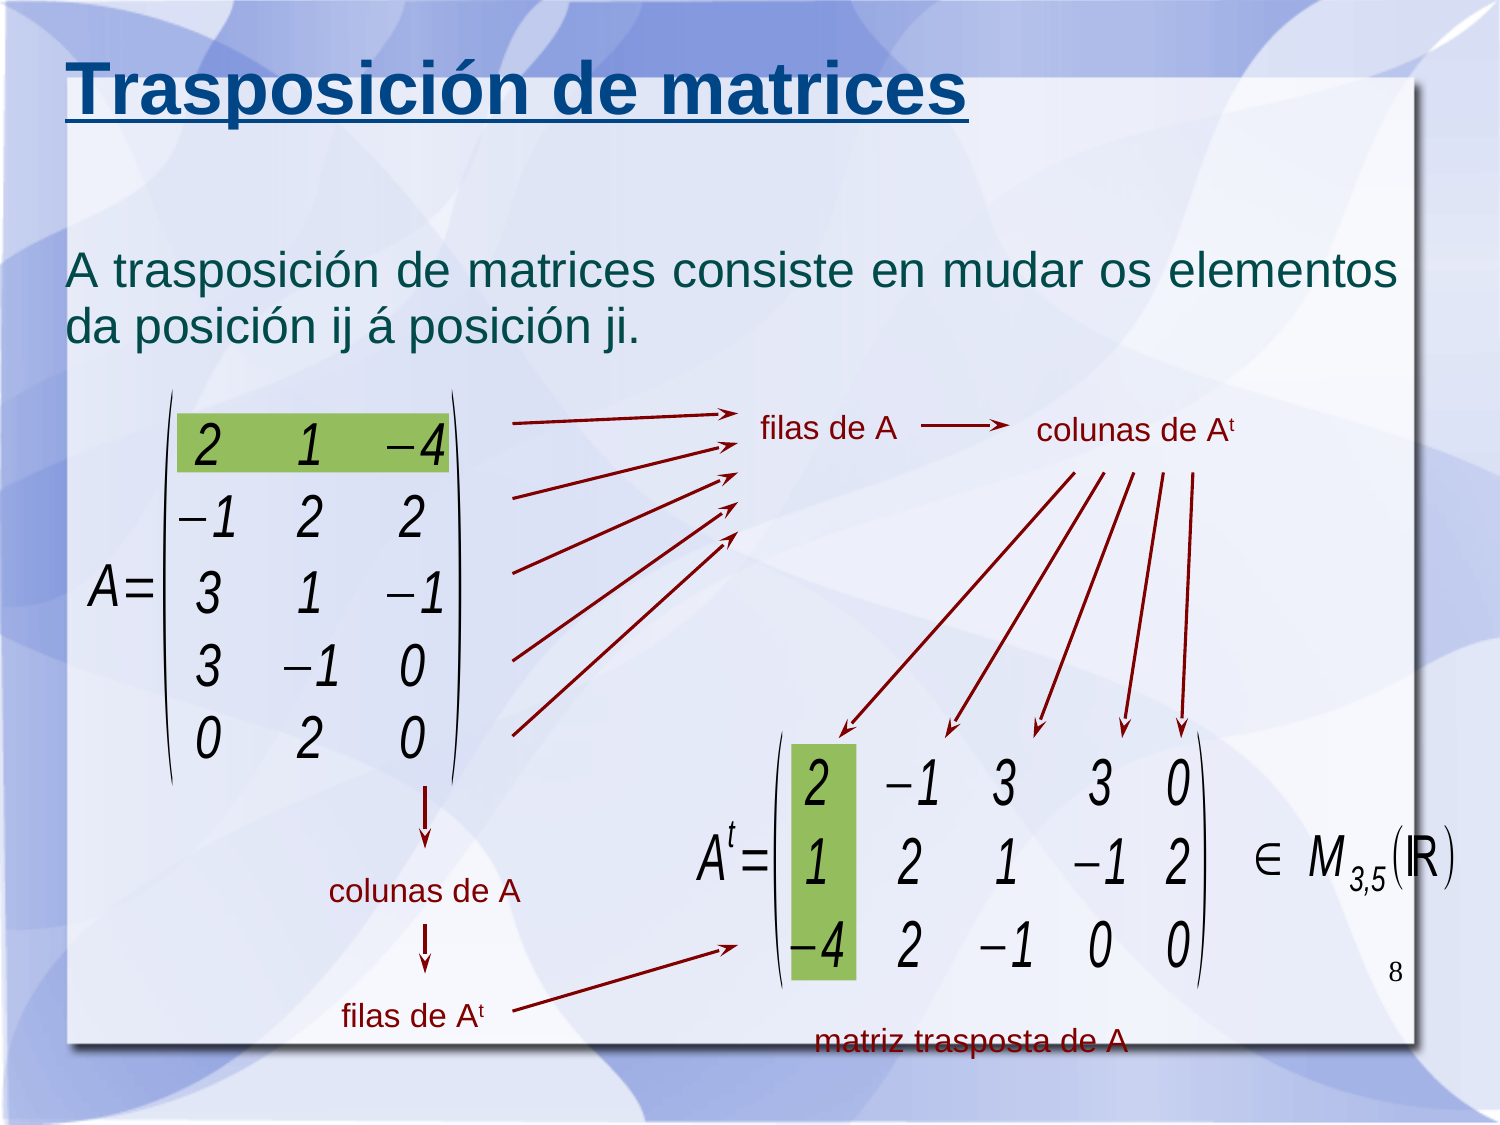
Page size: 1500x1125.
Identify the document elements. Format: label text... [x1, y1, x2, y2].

title Trasposición de matrices [59, 29, 1441, 148]
picture [0, 0, 1500, 1125]
chart [685, 726, 1468, 993]
list A trasposición de matrices consiste en mudar os elementos da posición ij á posición ji. [59, 236, 1441, 360]
text_box colunas de A [237, 861, 613, 917]
text_box matriz trasposta de A [690, 1011, 1253, 1067]
text_box filas de At [249, 986, 576, 1042]
text_box filas de A [732, 398, 927, 454]
text_box colunas de At [1007, 400, 1264, 456]
chart [75, 386, 477, 791]
